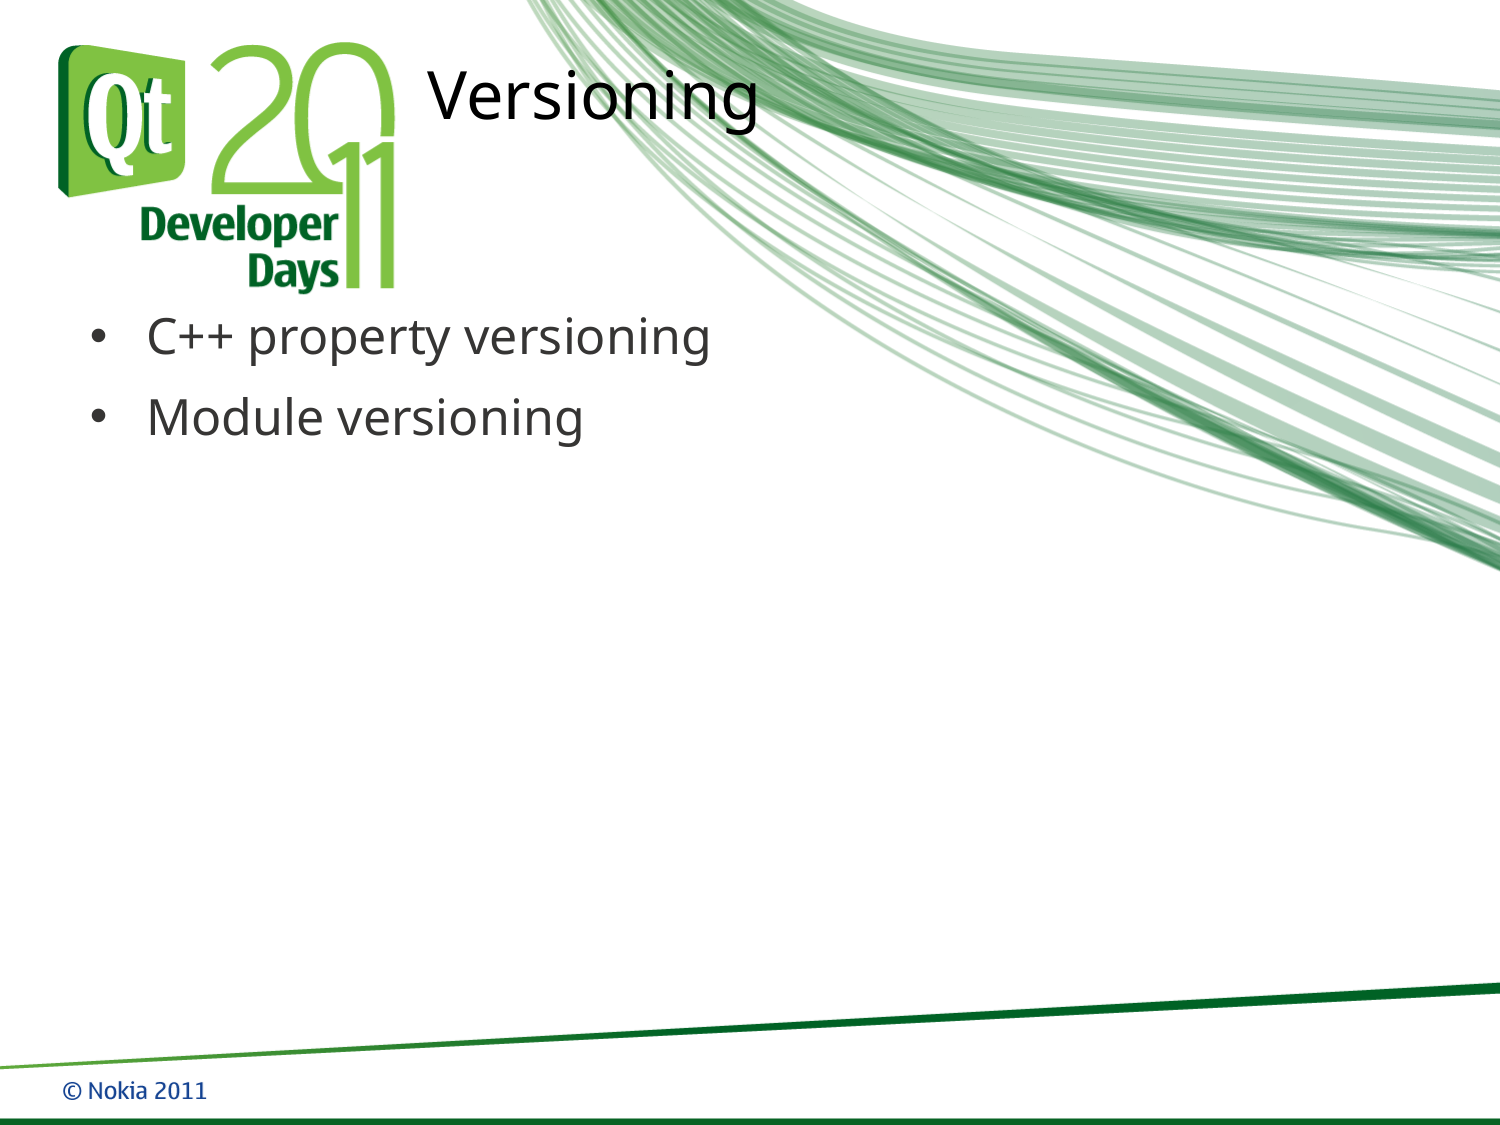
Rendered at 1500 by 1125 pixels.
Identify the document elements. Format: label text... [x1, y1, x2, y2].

title Versioning [262, 0, 1300, 188]
list C++ property versioning Module versioning [75, 212, 1426, 955]
picture [0, 0, 1500, 1125]
